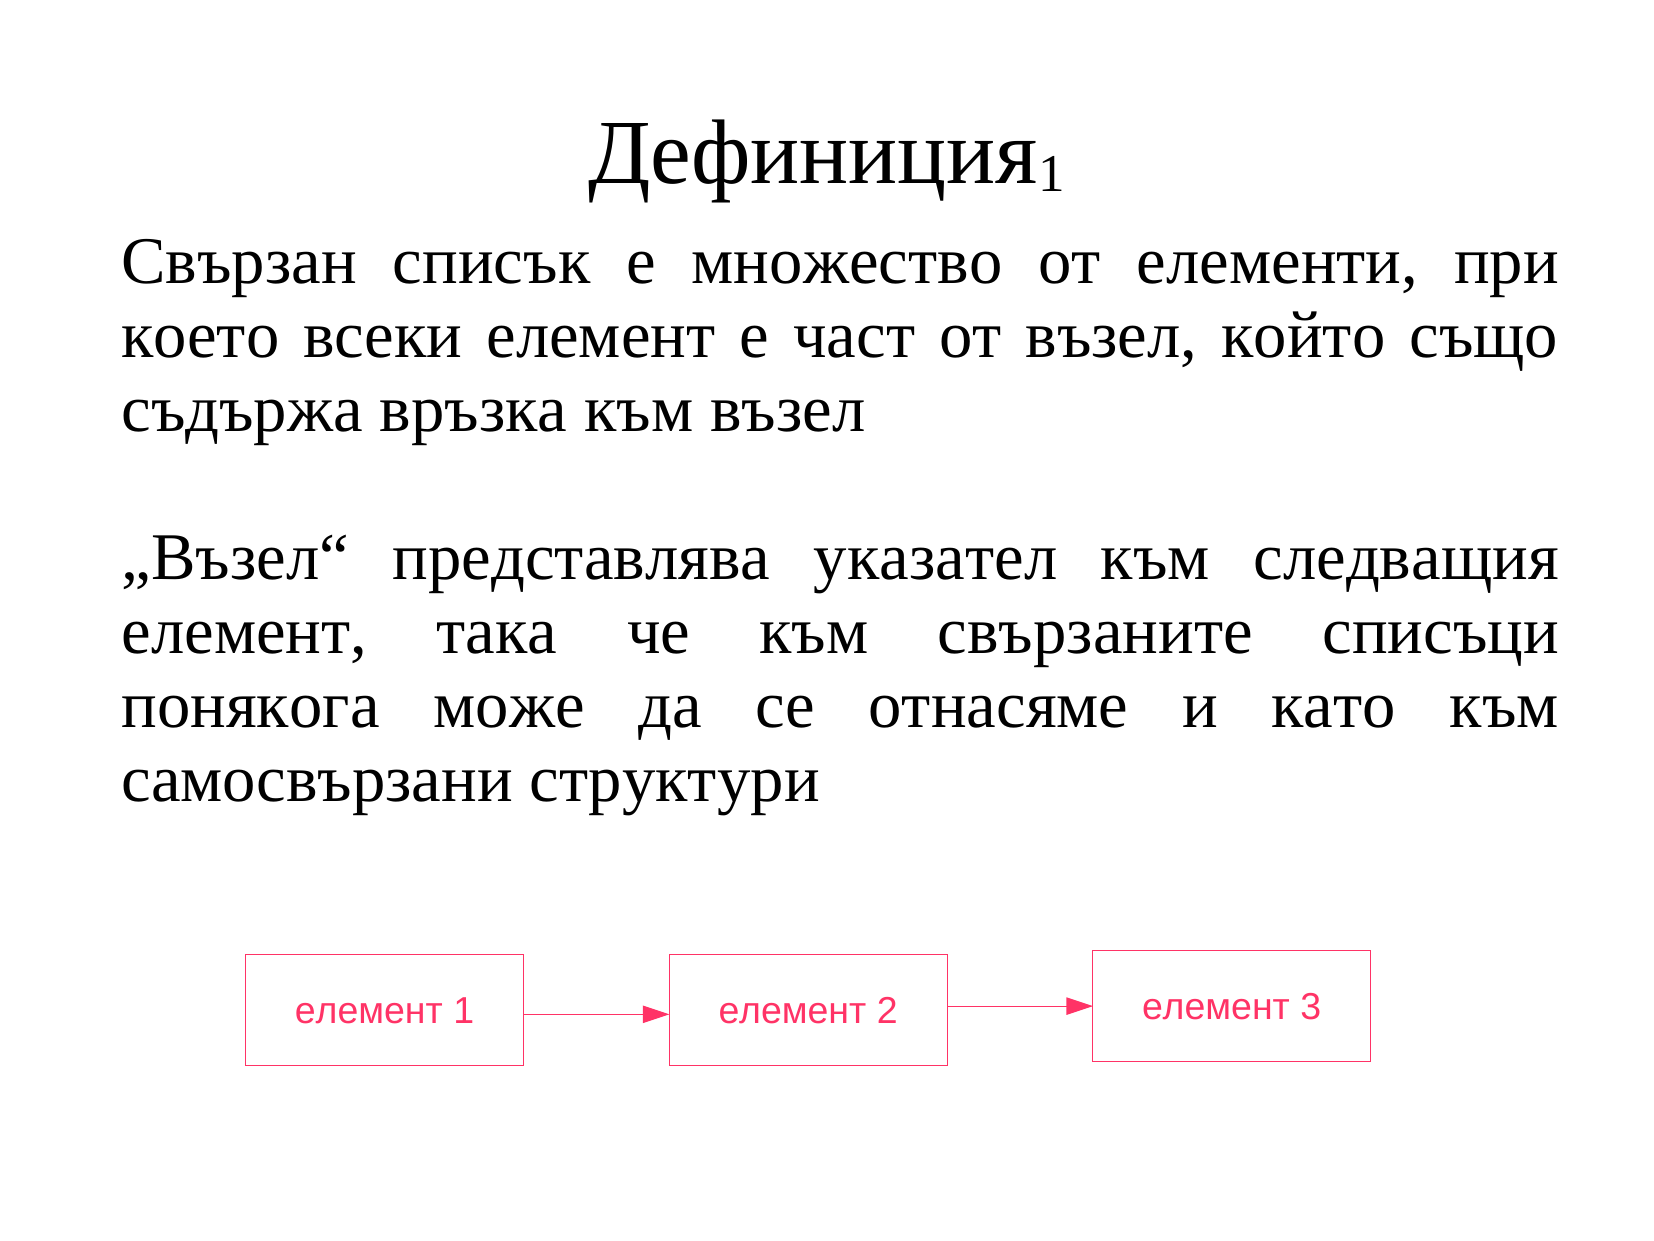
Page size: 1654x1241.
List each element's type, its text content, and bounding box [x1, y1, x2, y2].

text_box елемент 3 [1092, 950, 1371, 1062]
subtitle Свързан списък е множество от елементи, при което всеки елемент е част от възел, който също съдържа връзка към възел „Възел“ представлява указател към следващия елемент, така че към свързаните списъци понякога може да се отнасяме и като към самосвързани структури [121, 223, 1561, 817]
text_box елемент 1 [245, 954, 524, 1066]
title Дефиниция1 [82, 49, 1571, 257]
text_box елемент 2 [669, 954, 948, 1066]
